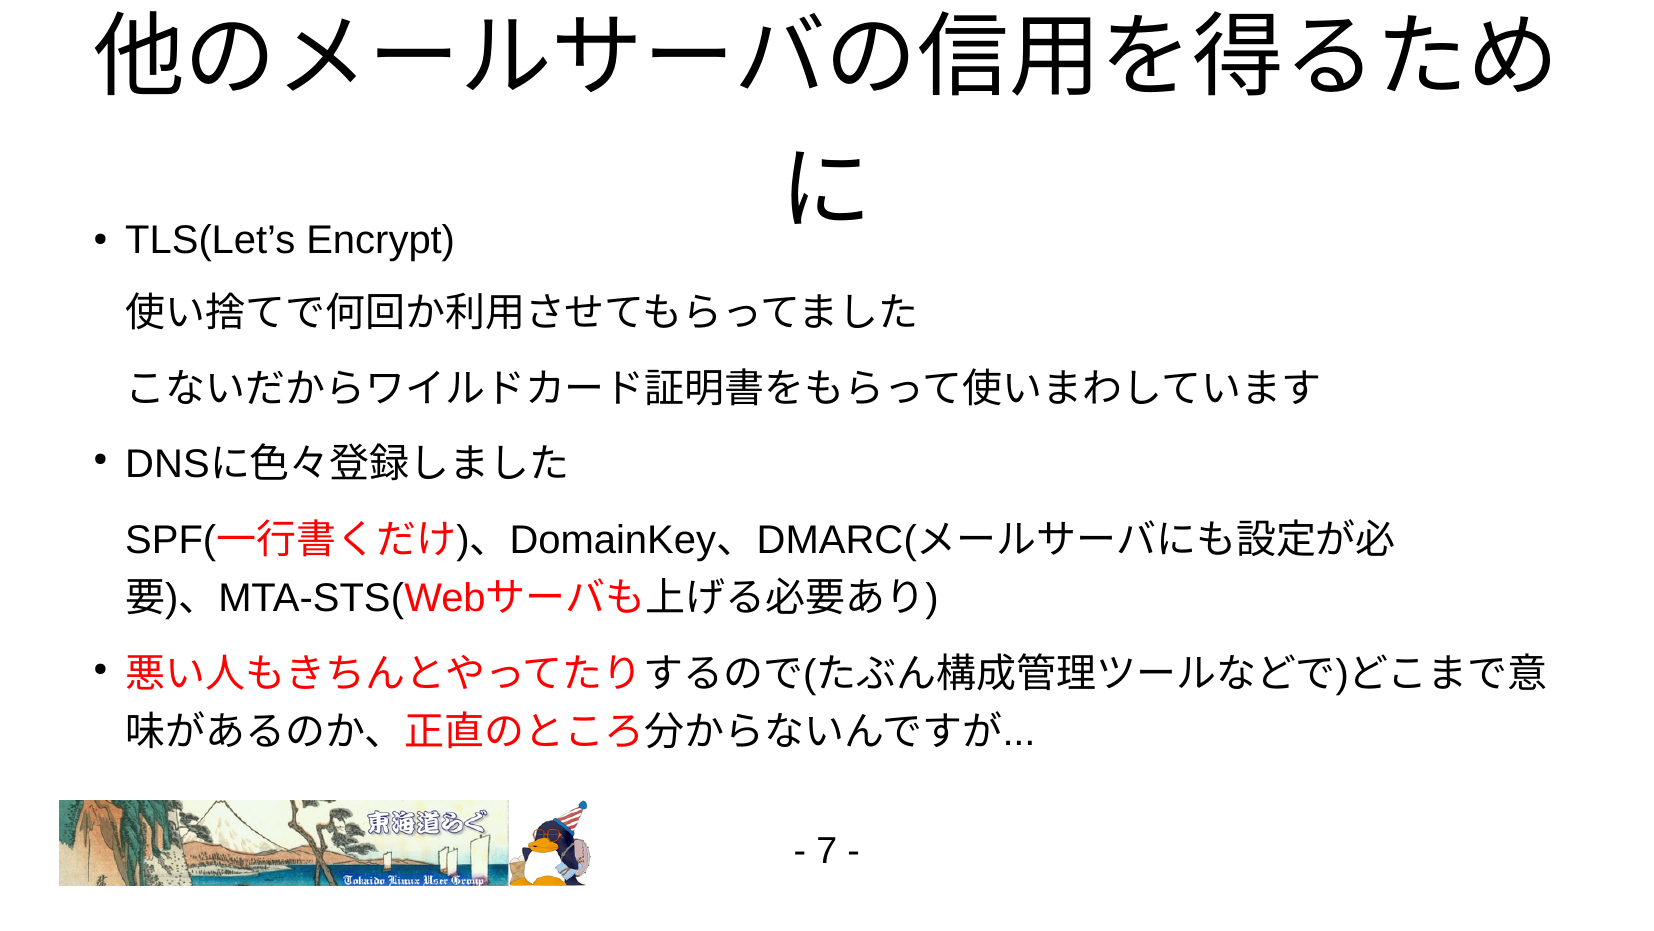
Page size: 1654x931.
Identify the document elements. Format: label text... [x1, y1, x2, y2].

text_box - <番号> - [703, 815, 950, 886]
list TLS(Let’s Encrypt) 使い捨てで何回か利用させてもらってました こないだからワイルドカード証明書をもらって使いまわしています DNSに色々登録しました SPF(一行書くだけ)、DomainKey、DMARC(メールサーバにも設定が必要)、MTA-STS(Webサーバも上げる必要あり) 悪い人もきちんとやってたりするので(たぶん構成管理ツールなどで)どこまで意味があるのか、正直のところ分からないんですが... [82, 217, 1571, 758]
picture [59, 800, 591, 886]
title 他のメールサーバの信用を得るために [82, 37, 1571, 193]
